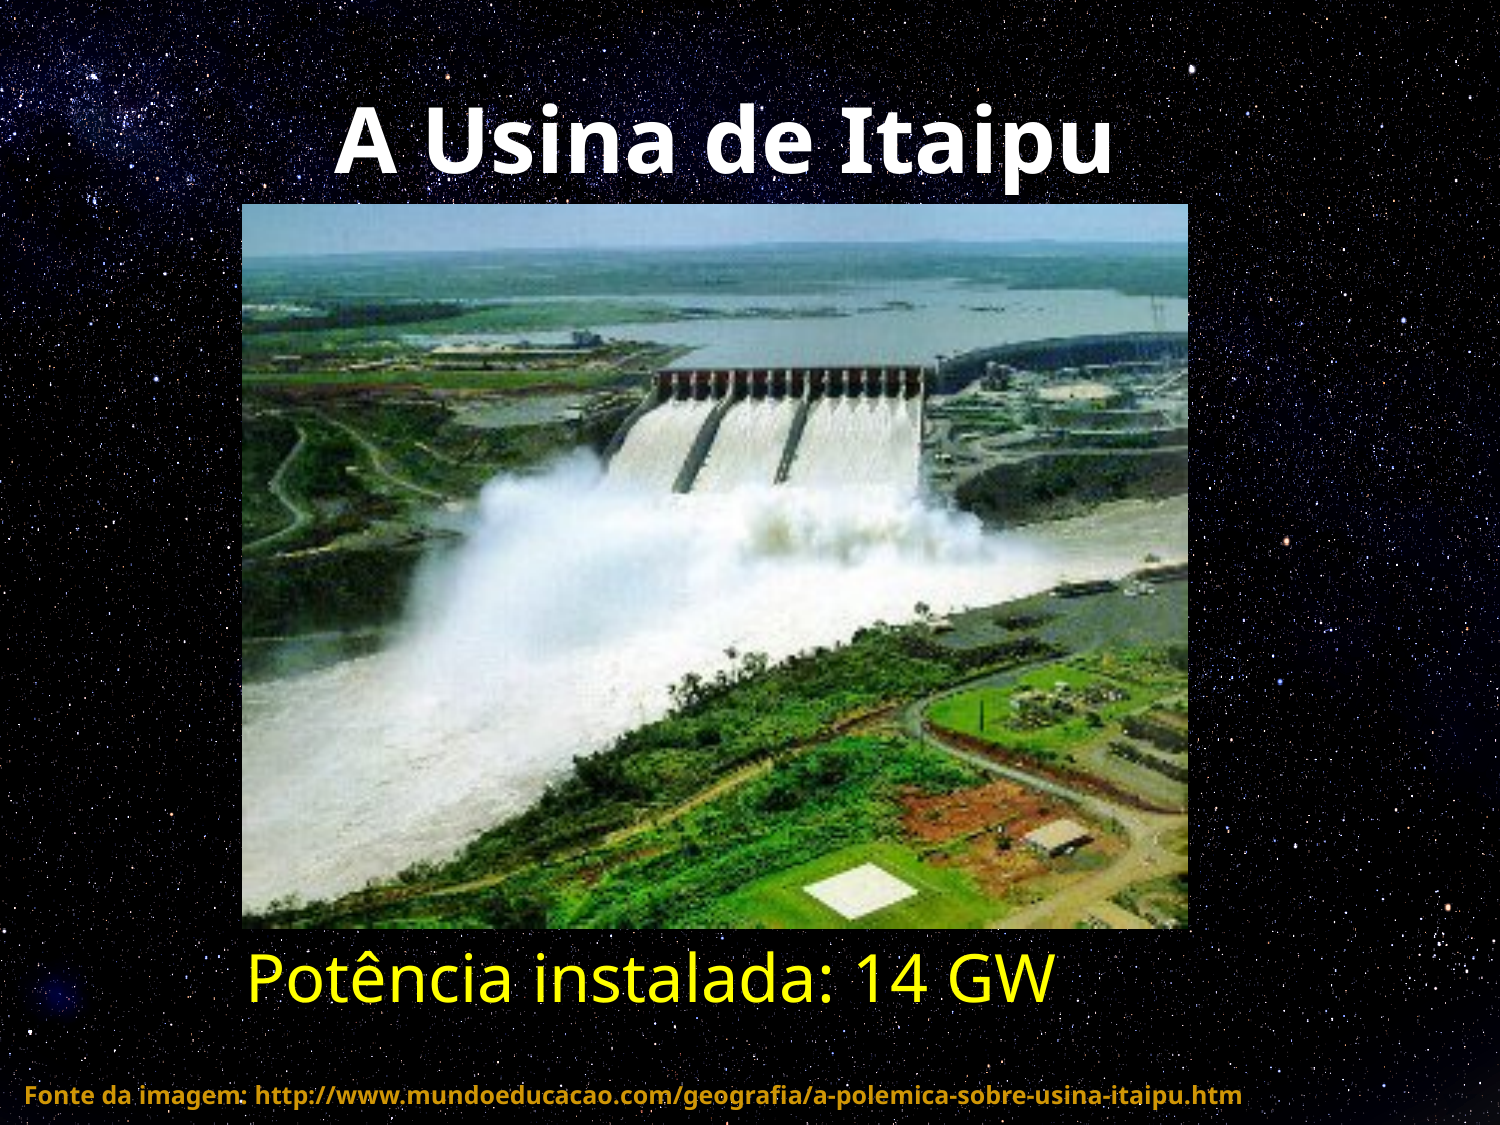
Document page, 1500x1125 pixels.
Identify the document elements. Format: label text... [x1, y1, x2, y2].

title A Usina de Itaipu [88, 42, 1364, 231]
text_box Potência instalada: 14 GW [230, 928, 1323, 1083]
picture [0, 0, 1500, 1125]
text_box Fonte da imagem: http://www.mundoeducacao.com/geografia/a-polemica-sobre-usina-itaipu.htm [9, 1072, 1260, 1118]
